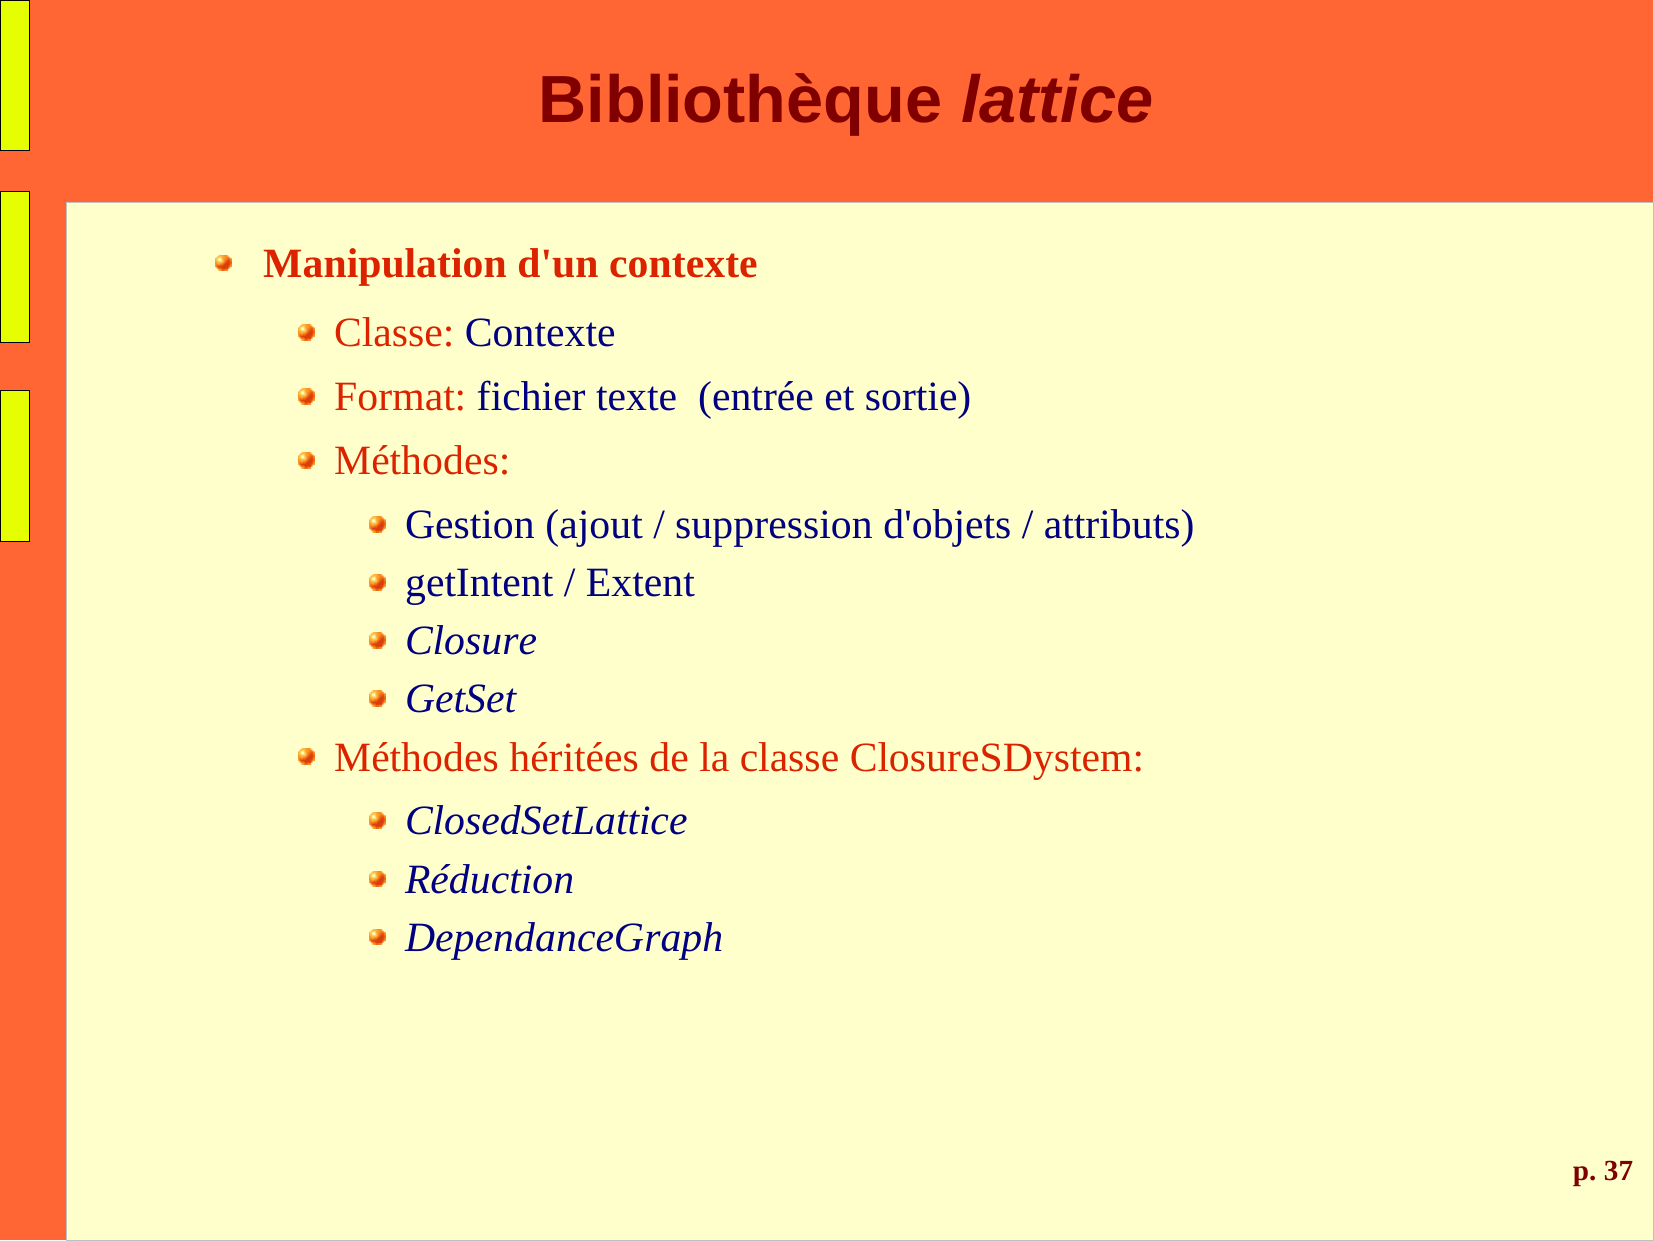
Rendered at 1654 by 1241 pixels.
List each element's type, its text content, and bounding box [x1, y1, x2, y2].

title Bibliothèque lattice [98, 34, 1594, 166]
list Manipulation d'un contexte Classe: Contexte Format: fichier texte (entrée et sortie) Méthodes: Gestion (ajout / suppression d'objets / attributs) getIntent / Extent Closure GetSet Méthodes héritées de la classe ClosureSDystem: ClosedSetLattice Réduction DependanceGraph [121, 239, 1534, 1127]
